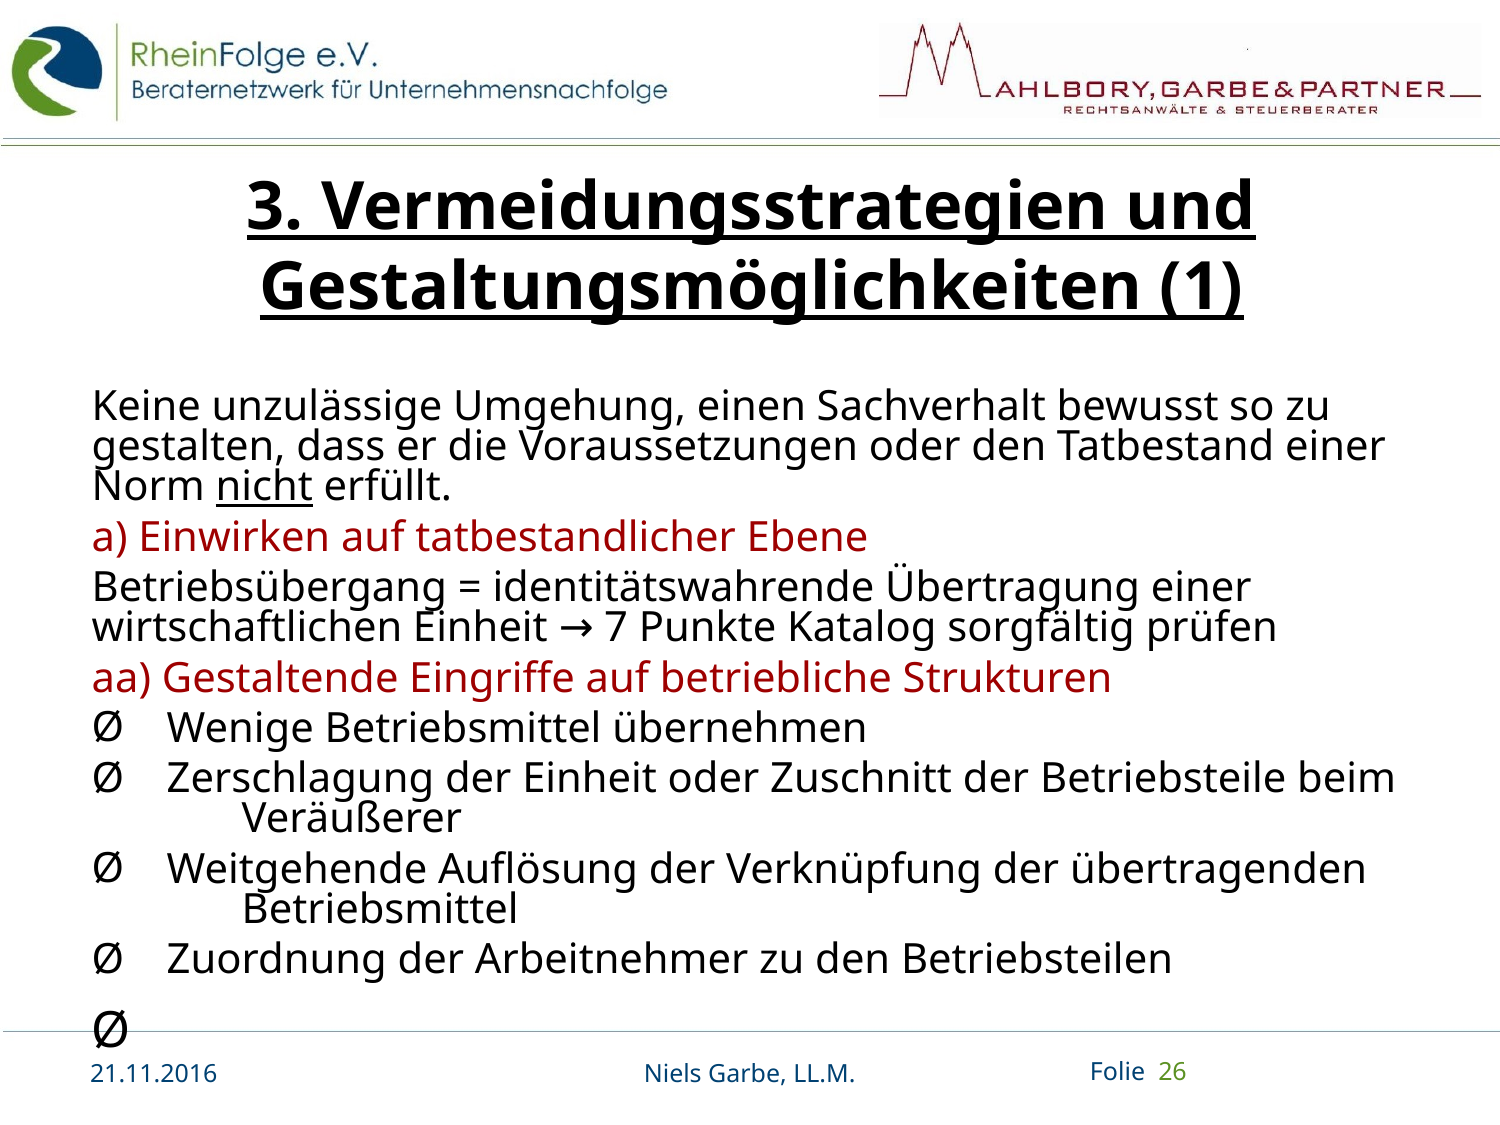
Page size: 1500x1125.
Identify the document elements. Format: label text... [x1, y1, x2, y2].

text_box Niels Garbe, LL.M. [512, 1043, 988, 1103]
title 3. Vermeidungsstrategien und Gestaltungsmöglichkeiten (1) [76, 149, 1427, 337]
text_box 21.11.2016 [75, 1042, 426, 1103]
list Keine unzulässige Umgehung, einen Sachverhalt bewusst so zu gestalten, dass er die Voraussetzungen oder den Tatbestand einer Norm nicht erfüllt. a) Einwirken auf tatbestandlicher Ebene Betriebsübergang = identitätswahrende Übertragung einer wirtschaftlichen Einheit → 7 Punkte Katalog sorgfältig prüfen aa) Gestaltende Eingriffe auf betriebliche Strukturen Wenige Betriebsmittel übernehmen Zerschlagung der Einheit oder Zuschnitt der Betriebsteile beim Veräußerer Weitgehende Auflösung der Verknüpfung der übertragenden Betriebsmittel Zuordnung der Arbeitnehmer zu den Betriebsteilen [76, 381, 1427, 1043]
text_box Folie ‹Nr.› [1074, 1043, 1426, 1103]
